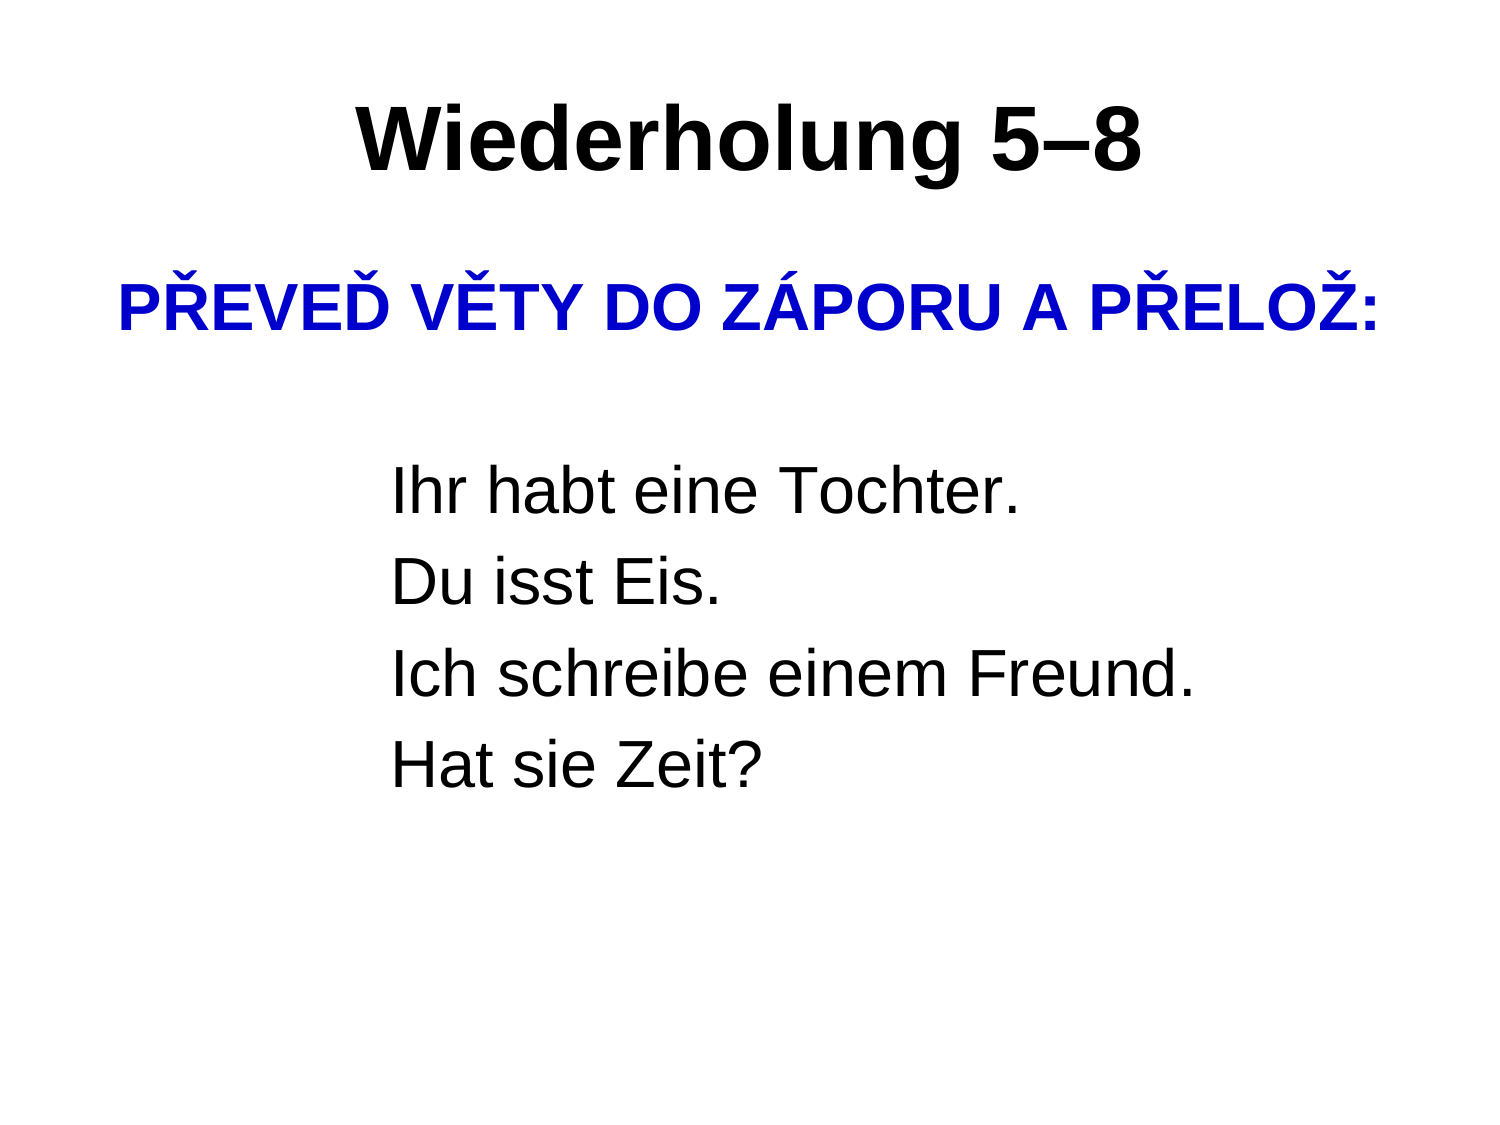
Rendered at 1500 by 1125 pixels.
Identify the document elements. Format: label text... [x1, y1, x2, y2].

list PŘEVEĎ VĚTY DO ZÁPORU A PŘELOŽ: Ihr habt eine Tochter. Du isst Eis. Ich schreibe einem Freund. Hat sie Zeit? [75, 262, 1426, 1006]
title Wiederholung 5–8 [75, 45, 1426, 233]
